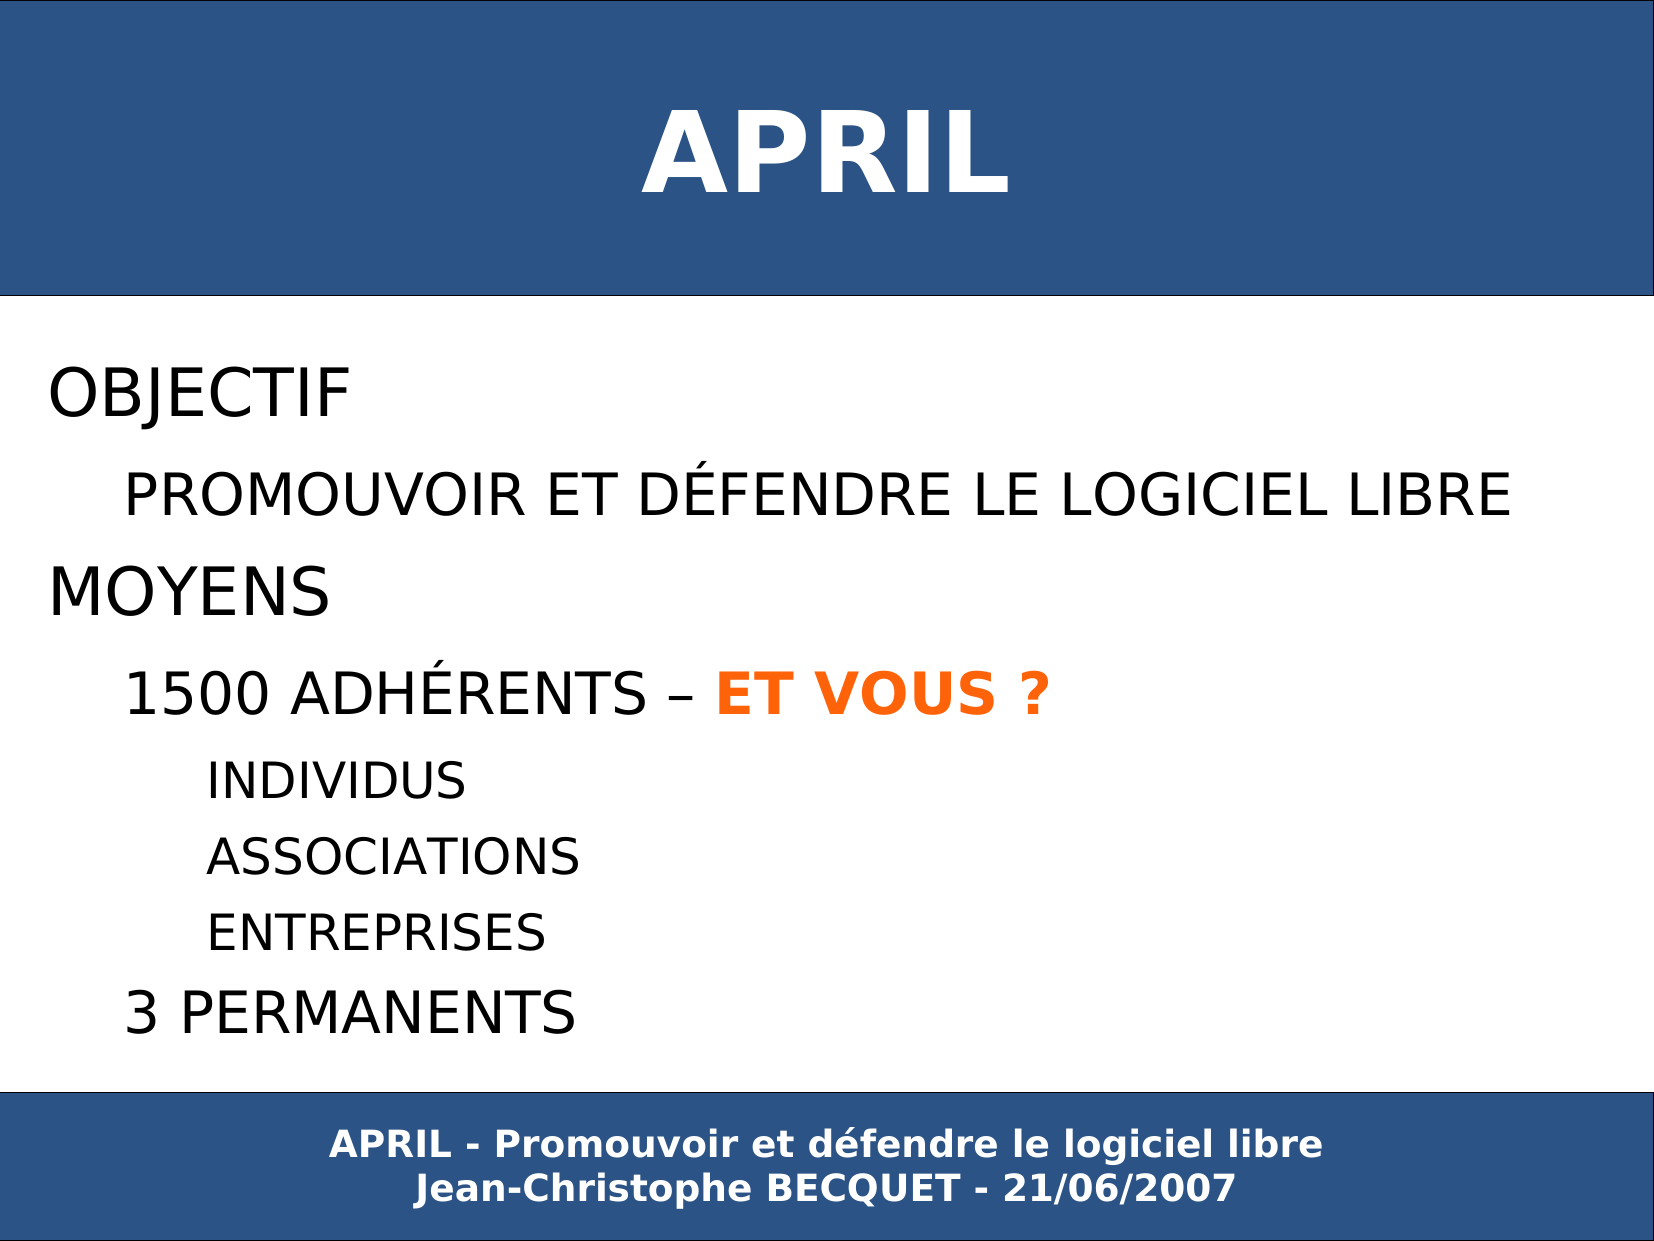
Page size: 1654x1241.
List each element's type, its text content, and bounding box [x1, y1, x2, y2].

title APRIL [82, 49, 1571, 257]
list OBJECTIF PROMOUVOIR ET DÉFENDRE LE LOGICIEL LIBRE MOYENS 1500 ADHÉRENTS – ET VOUS ? INDIVIDUS ASSOCIATIONS ENTREPRISES 3 PERMANENTS [29, 354, 1625, 1094]
